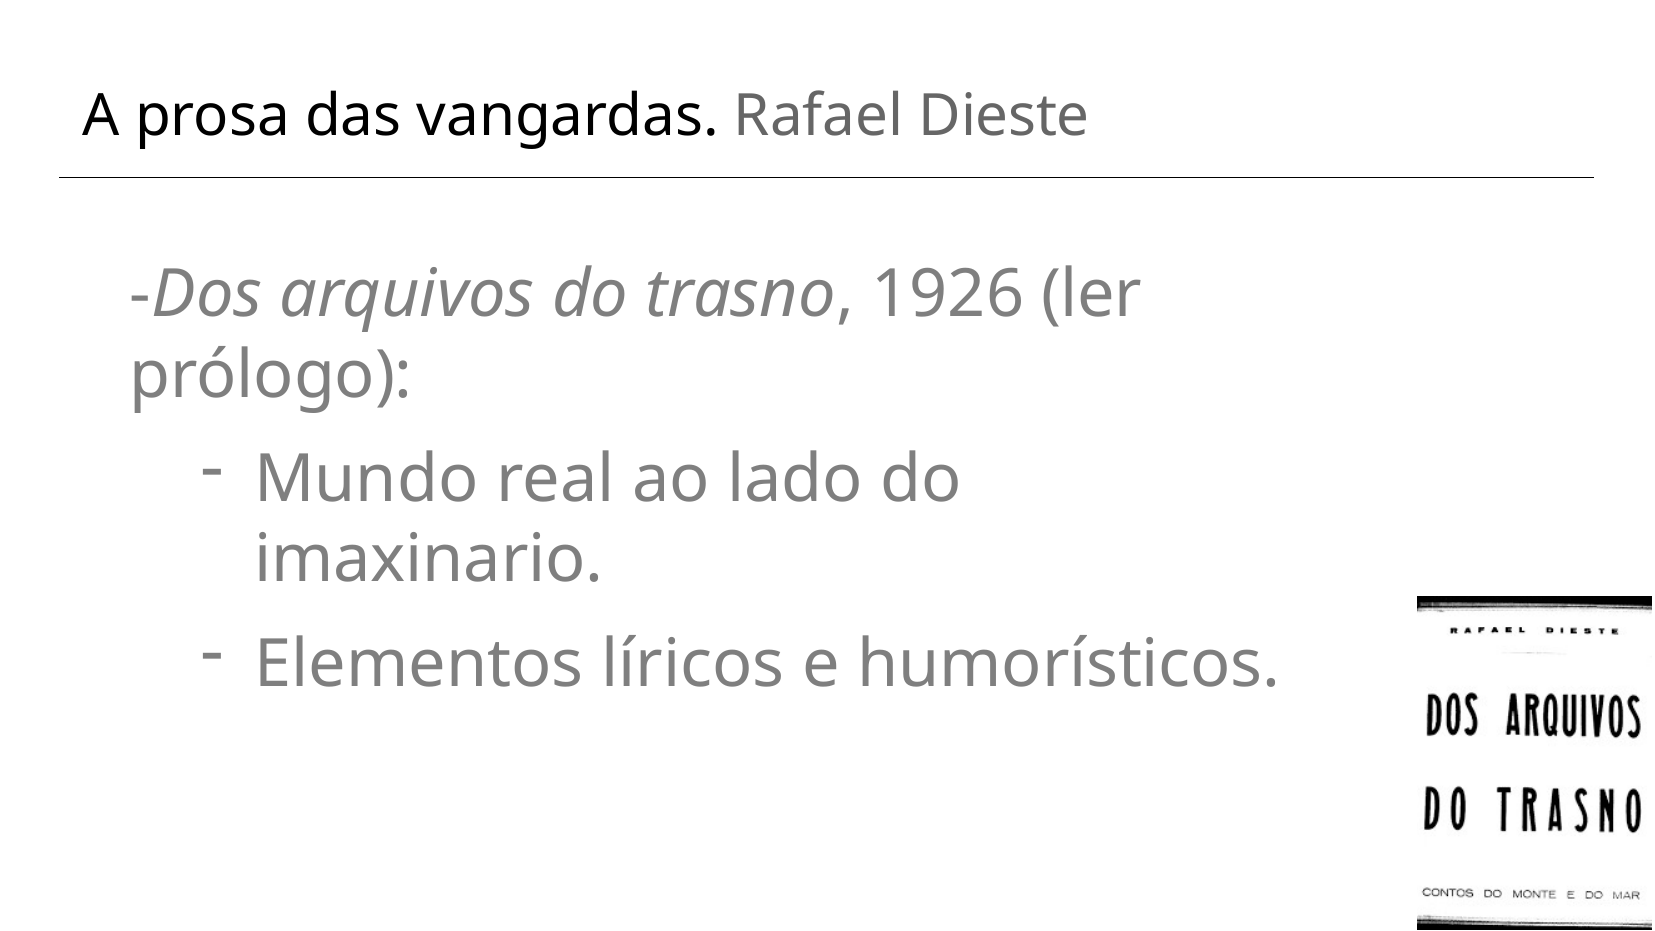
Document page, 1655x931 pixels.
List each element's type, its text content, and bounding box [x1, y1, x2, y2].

picture [1417, 596, 1652, 931]
text_box -Dos arquivos do trasno, 1926 (ler prólogo): Mundo real ao lado do imaxinario. Elementos líricos e humorísticos. [127, 248, 1399, 700]
title A prosa das vangardas. Rafael Dieste [80, 63, 1256, 167]
